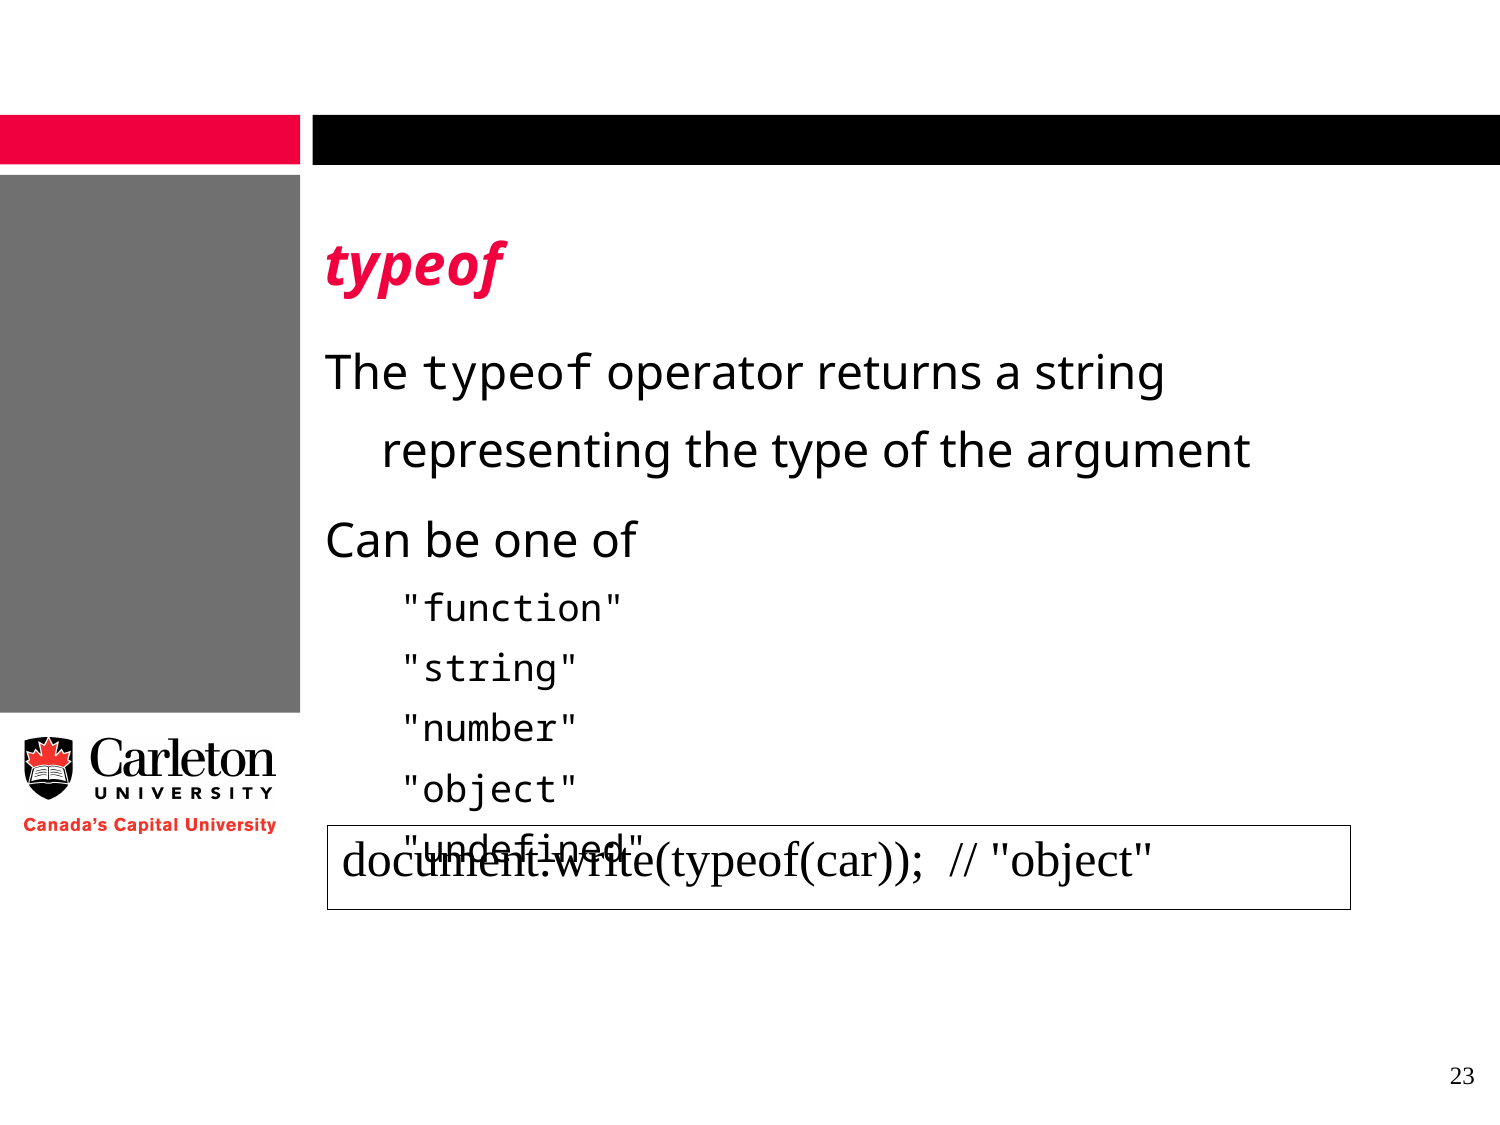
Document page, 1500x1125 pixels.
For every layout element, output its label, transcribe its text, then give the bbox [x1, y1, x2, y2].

list The typeof operator returns a string representing the type of the argument Can be one of "function" "string" "number" "object" "undefined" [324, 324, 1450, 1036]
title typeof [324, 194, 1450, 324]
text_box document.write(typeof(car)); // "object" [327, 825, 1351, 910]
picture [24, 737, 276, 834]
